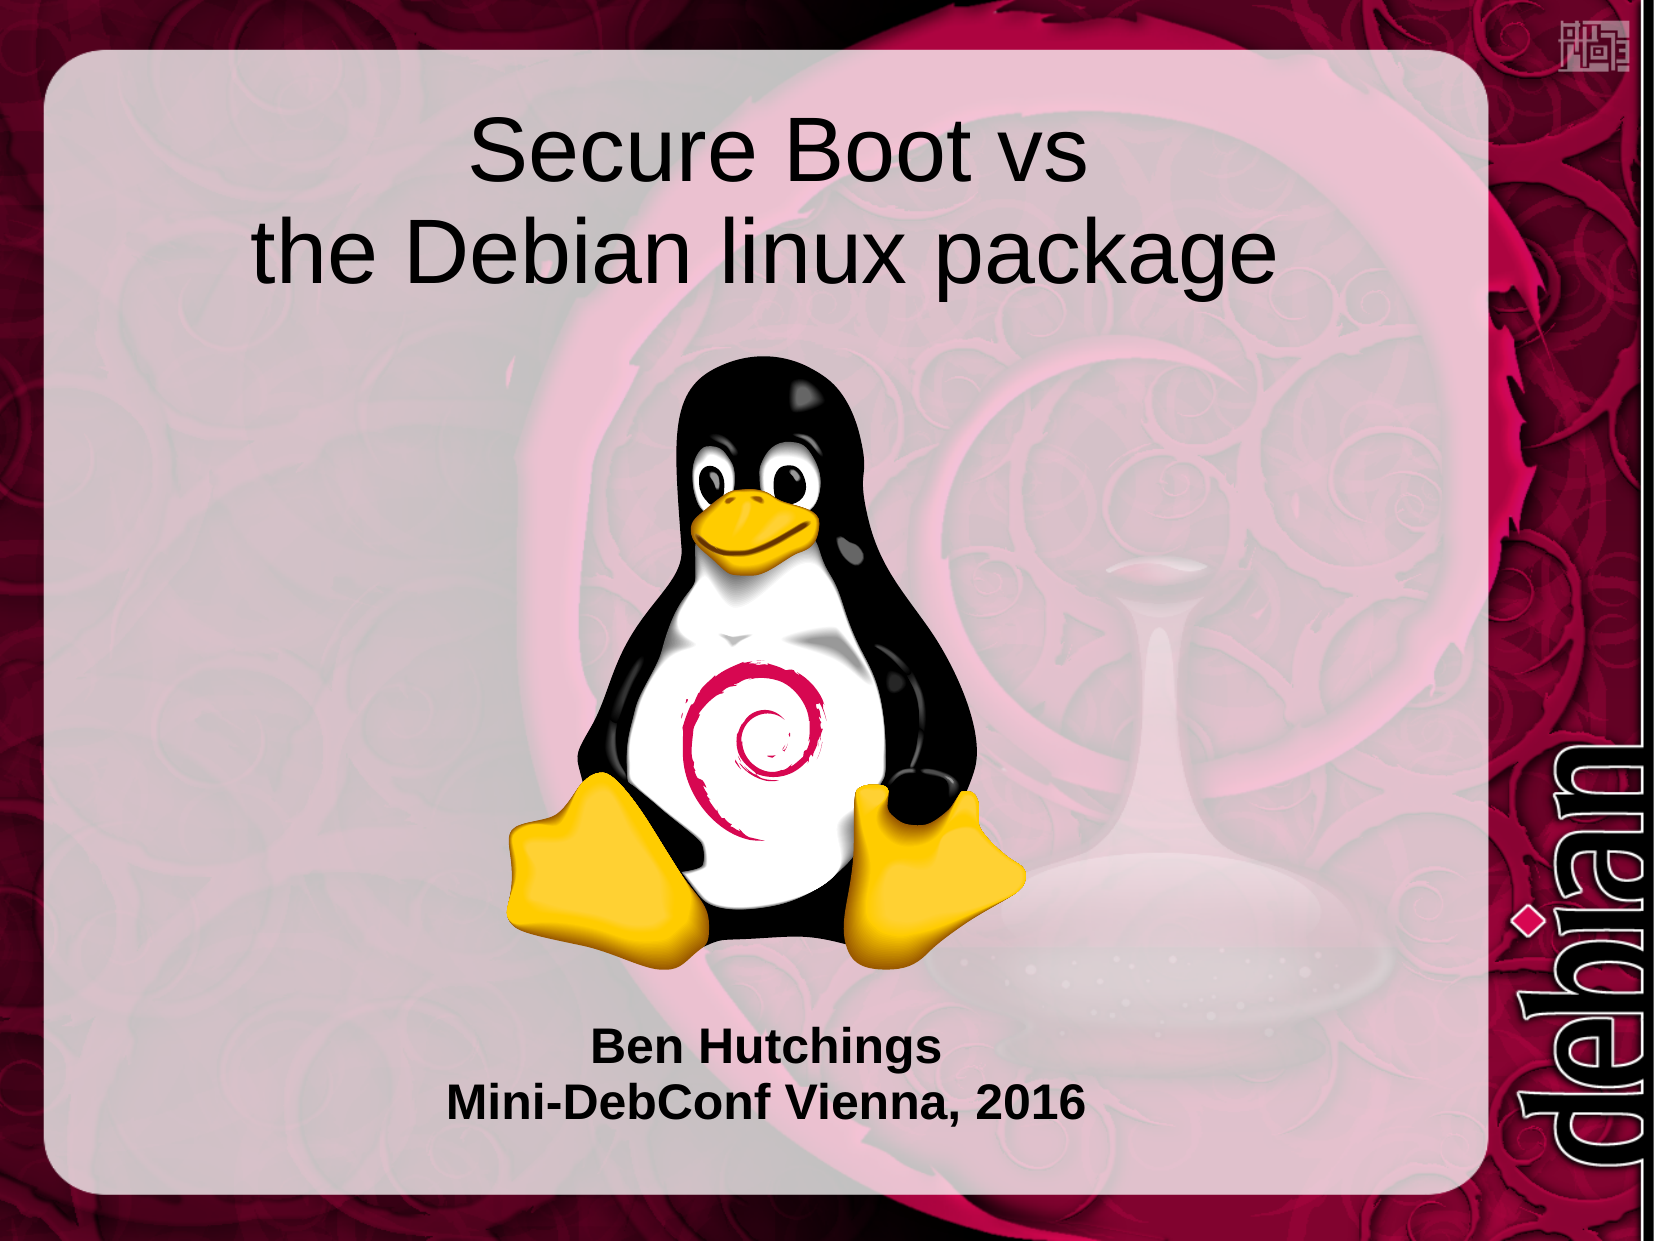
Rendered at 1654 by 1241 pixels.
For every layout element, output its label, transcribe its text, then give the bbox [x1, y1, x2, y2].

picture [0, 0, 1654, 1241]
title Secure Boot vs the Debian linux package [53, 98, 1480, 304]
text_box Ben Hutchings Mini-DebConf Vienna, 2016 [112, 1011, 1421, 1138]
